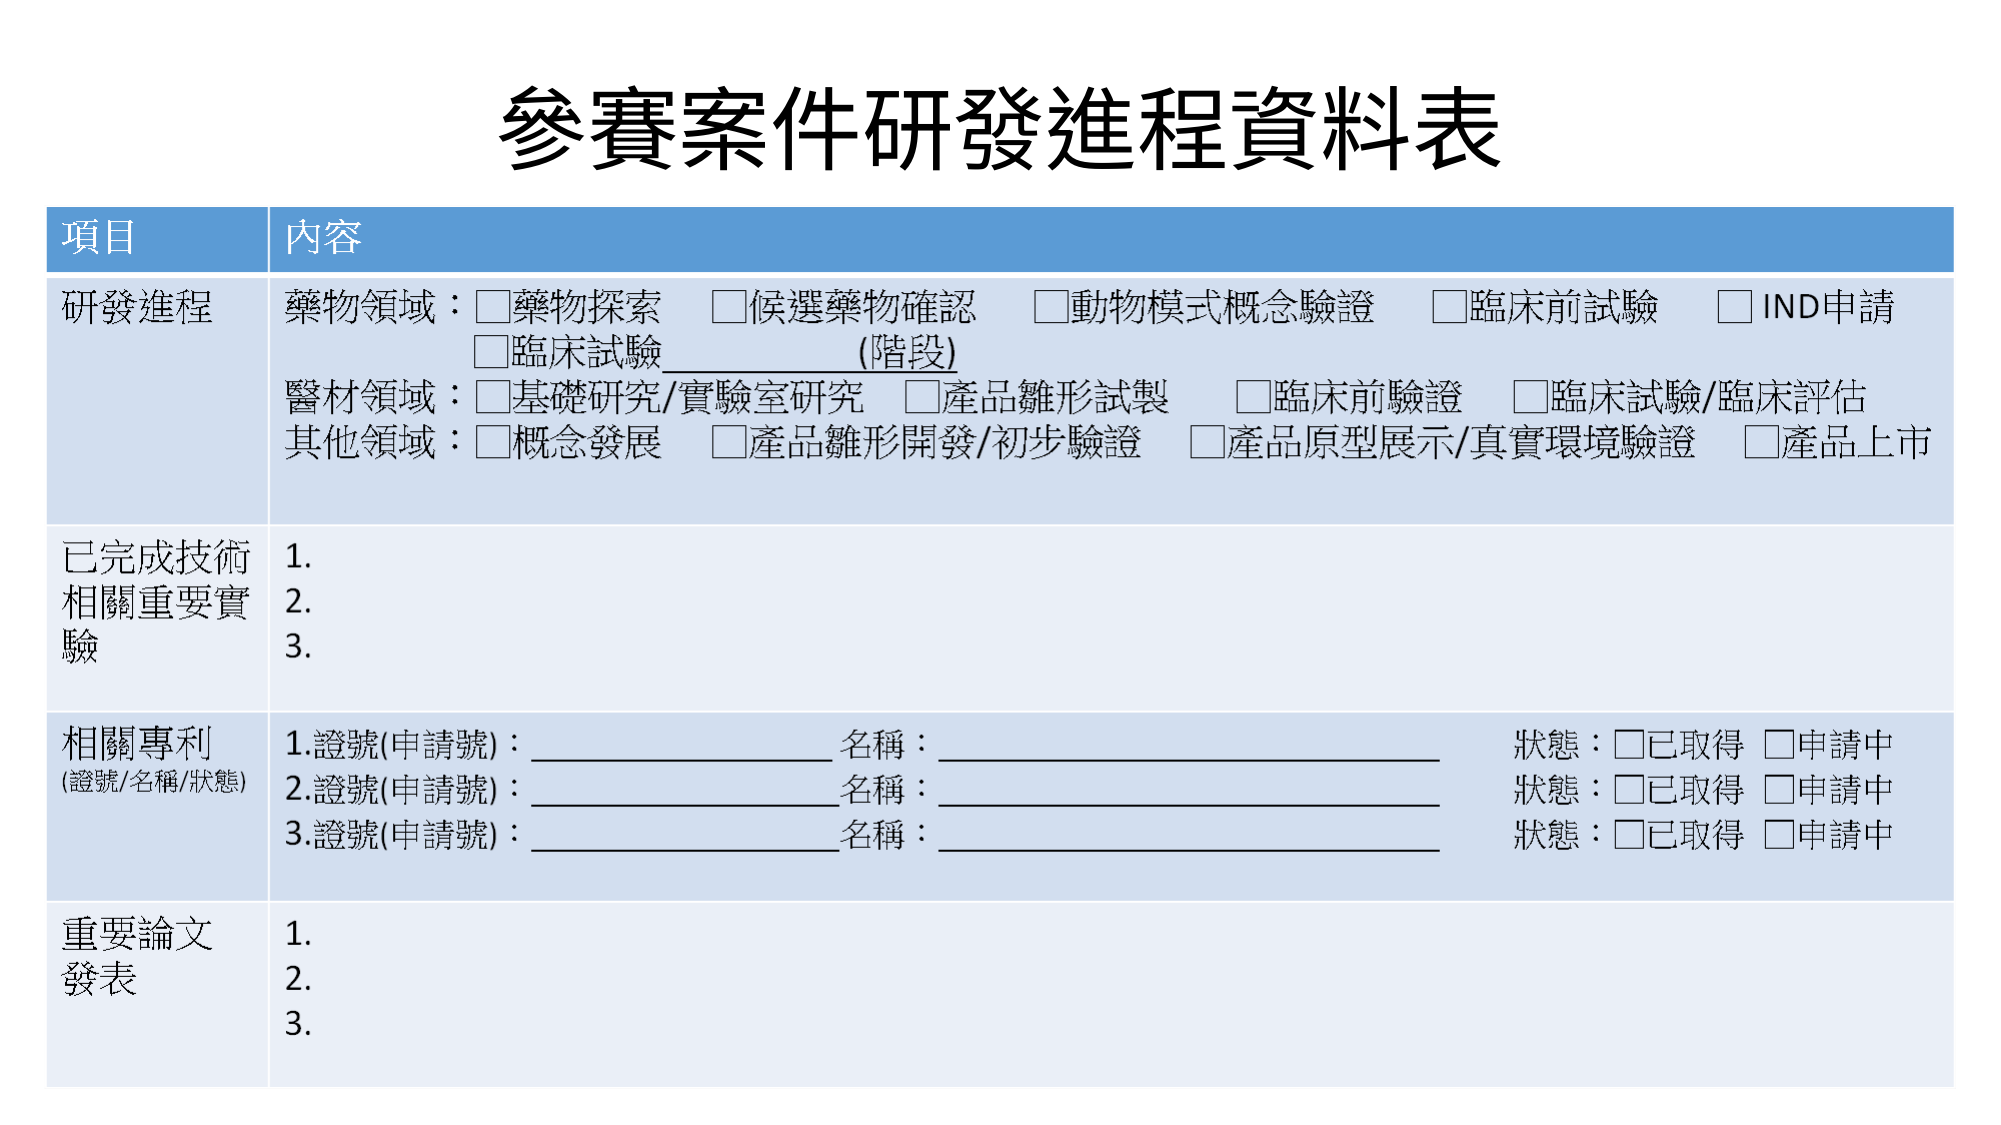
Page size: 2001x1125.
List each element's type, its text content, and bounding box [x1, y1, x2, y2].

picture [31, 191, 1970, 1103]
title 參賽案件研發進程資料表 [137, 59, 1863, 191]
